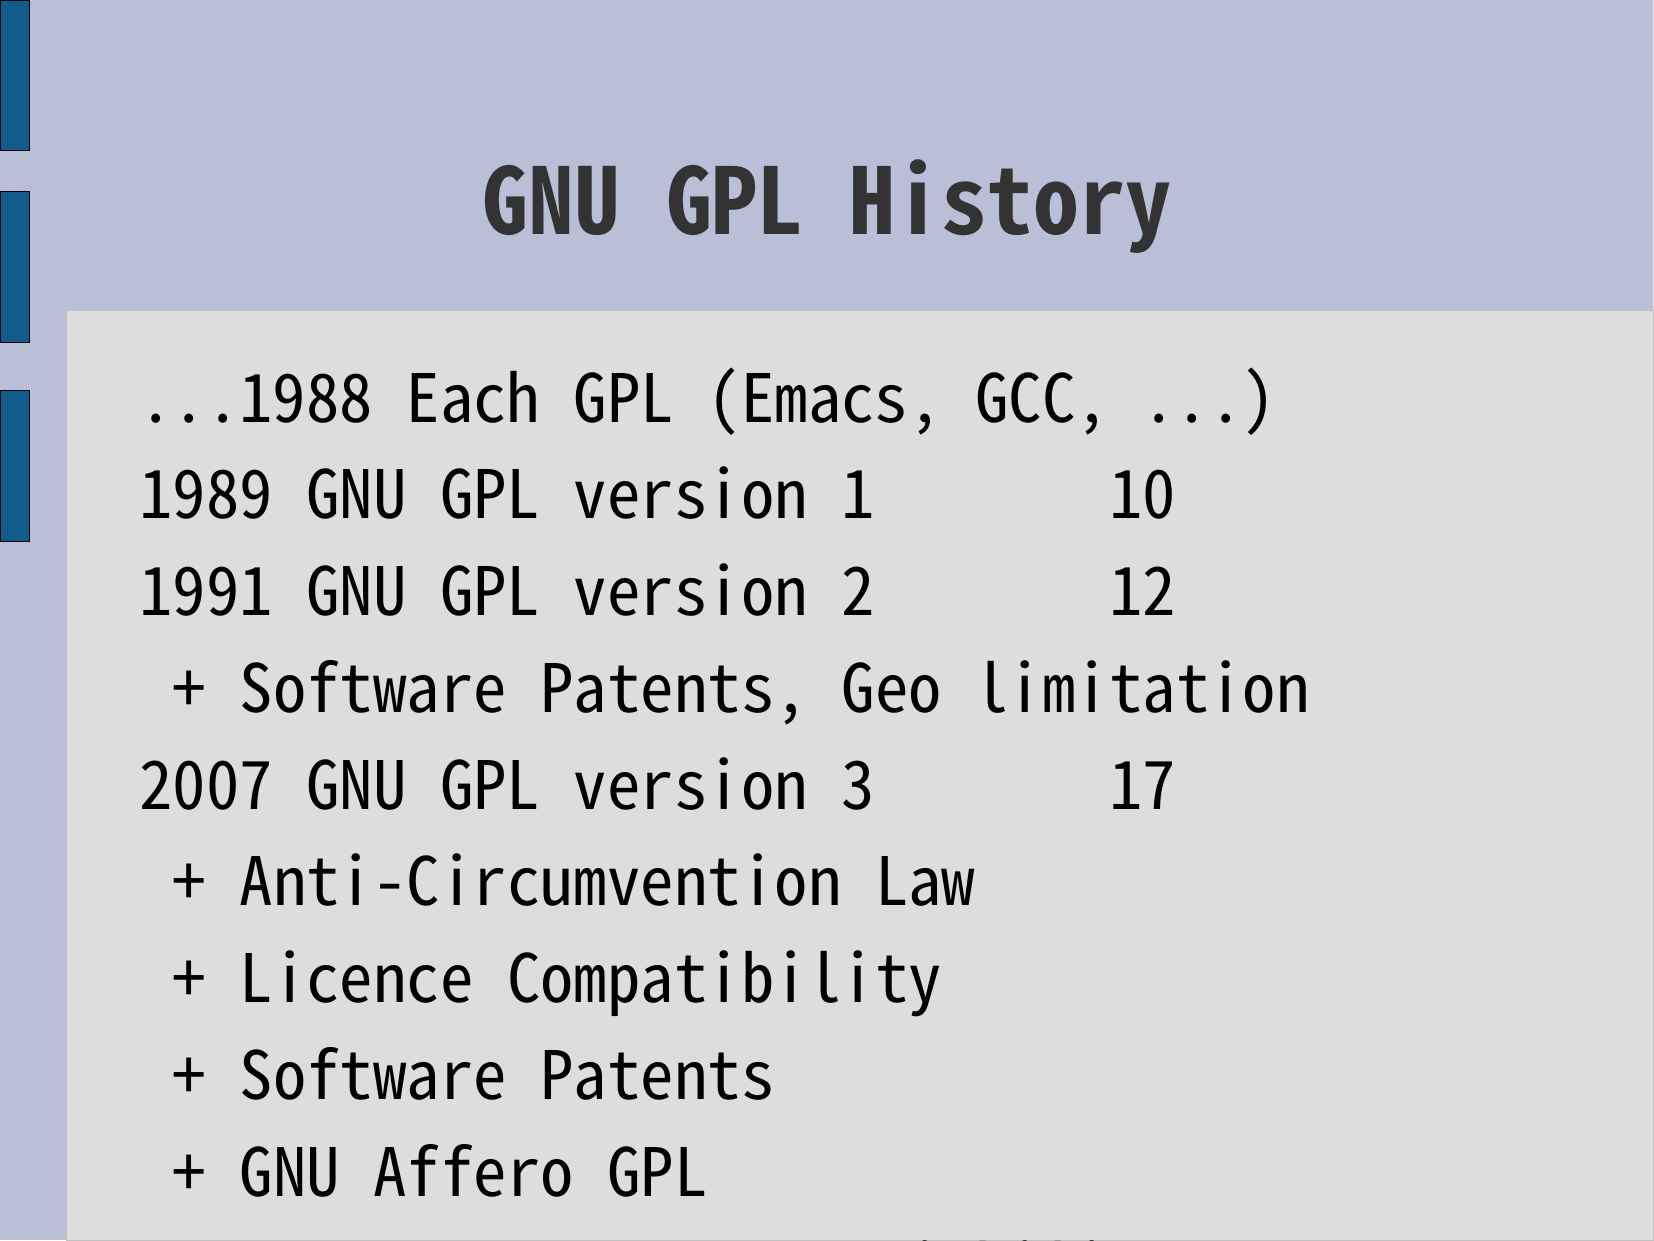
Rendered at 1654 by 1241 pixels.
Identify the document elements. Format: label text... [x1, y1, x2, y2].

list ...1988 Each GPL (Emacs, GCC, ...) 1989 GNU GPL version 1 10 1991 GNU GPL version 2 12 + Software Patents, Geo limitation 2007 GNU GPL version 3 17 + Anti-Circumvention Law + Licence Compatibility + Software Patents + GNU Affero GPL + Note on Warranty & Liability - Geographical limitation [121, 344, 1565, 1127]
title GNU GPL History [121, 91, 1534, 299]
